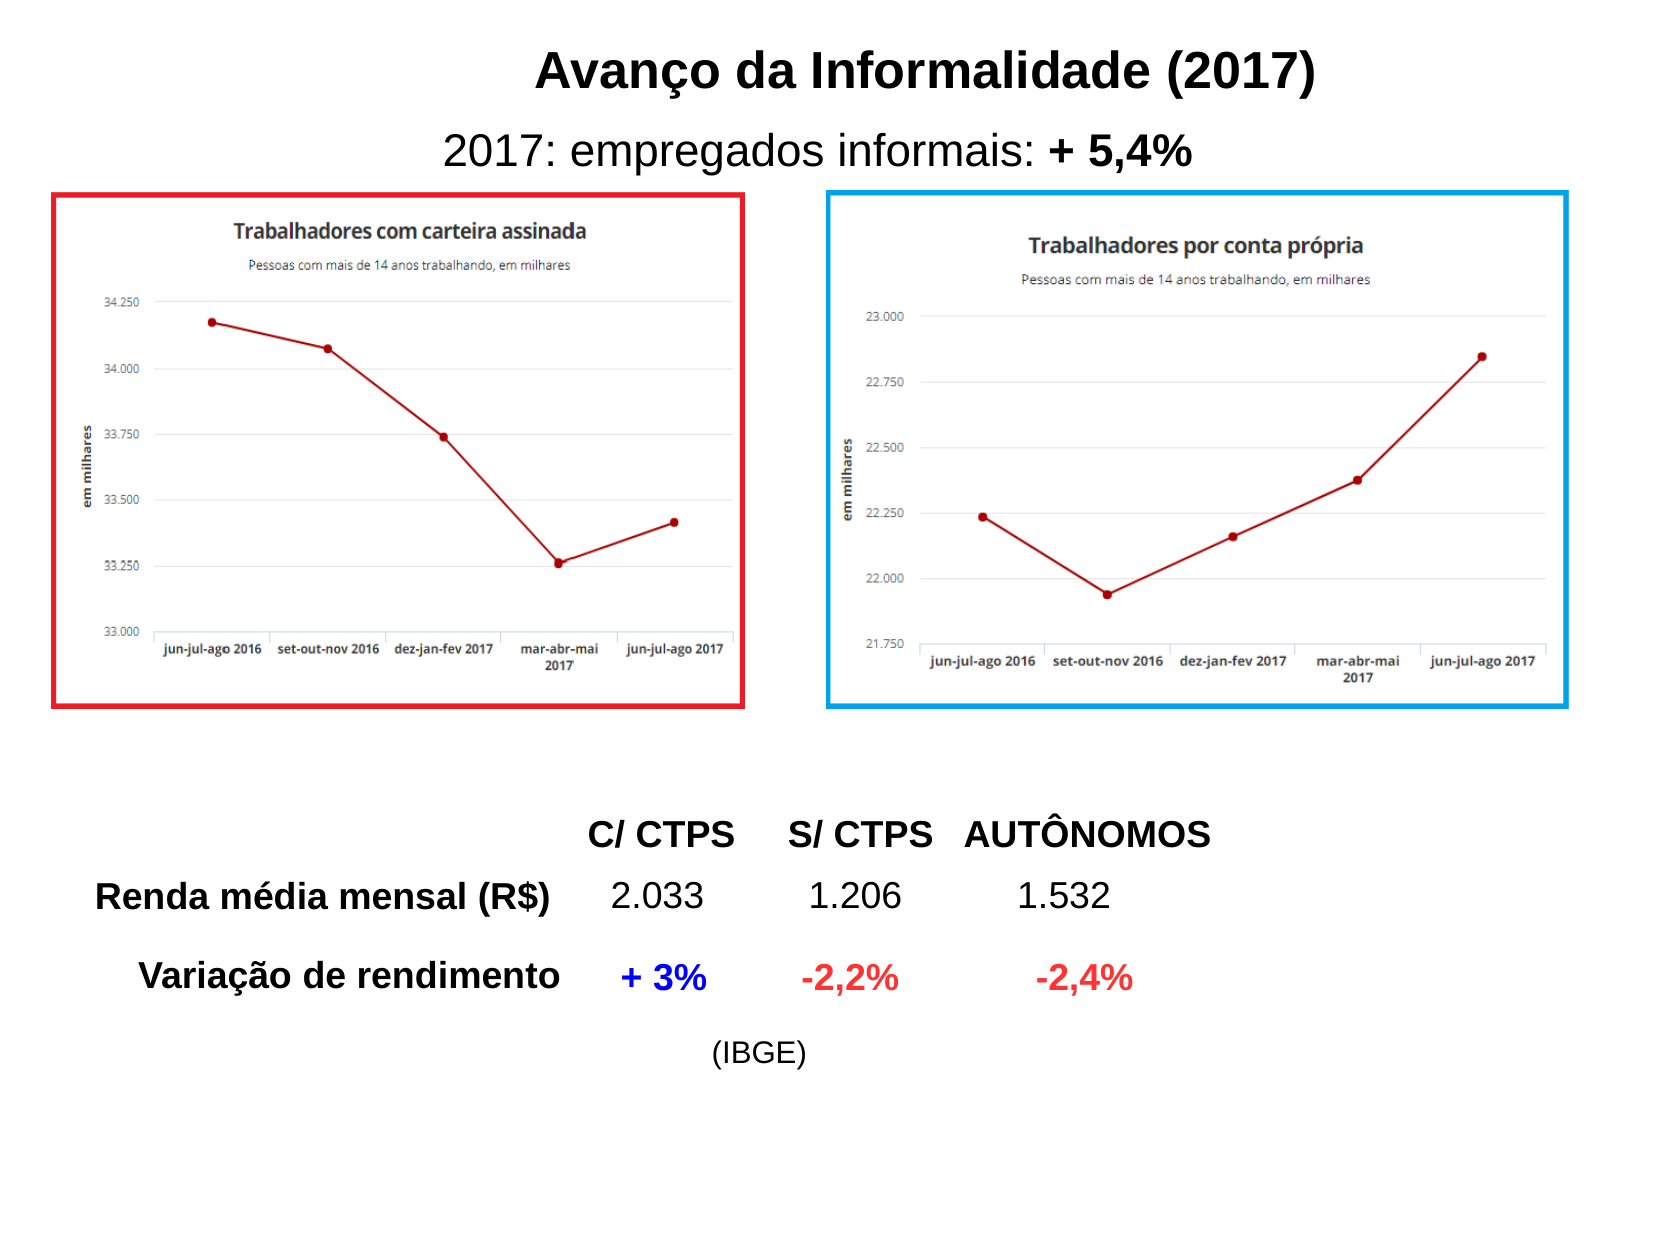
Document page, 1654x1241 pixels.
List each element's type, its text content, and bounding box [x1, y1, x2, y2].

text_box C/ CTPS S/ CTPS AUTÔNOMOS [572, 802, 1577, 863]
text_box (IBGE) [696, 1027, 877, 1185]
picture [831, 196, 1563, 703]
text_box Renda média mensal (R$) [59, 864, 567, 945]
text_box Avanço da Informalidade (2017) [70, 28, 1607, 107]
picture [50, 190, 745, 709]
text_box Variação de rendimento [123, 946, 577, 1005]
text_box + 3% -2,2% -2,4% [521, 945, 1583, 1006]
text_box 2017: empregados informais: + 5,4% [70, 117, 1548, 193]
text_box 2.033 1.206 1.532 [522, 863, 1595, 924]
